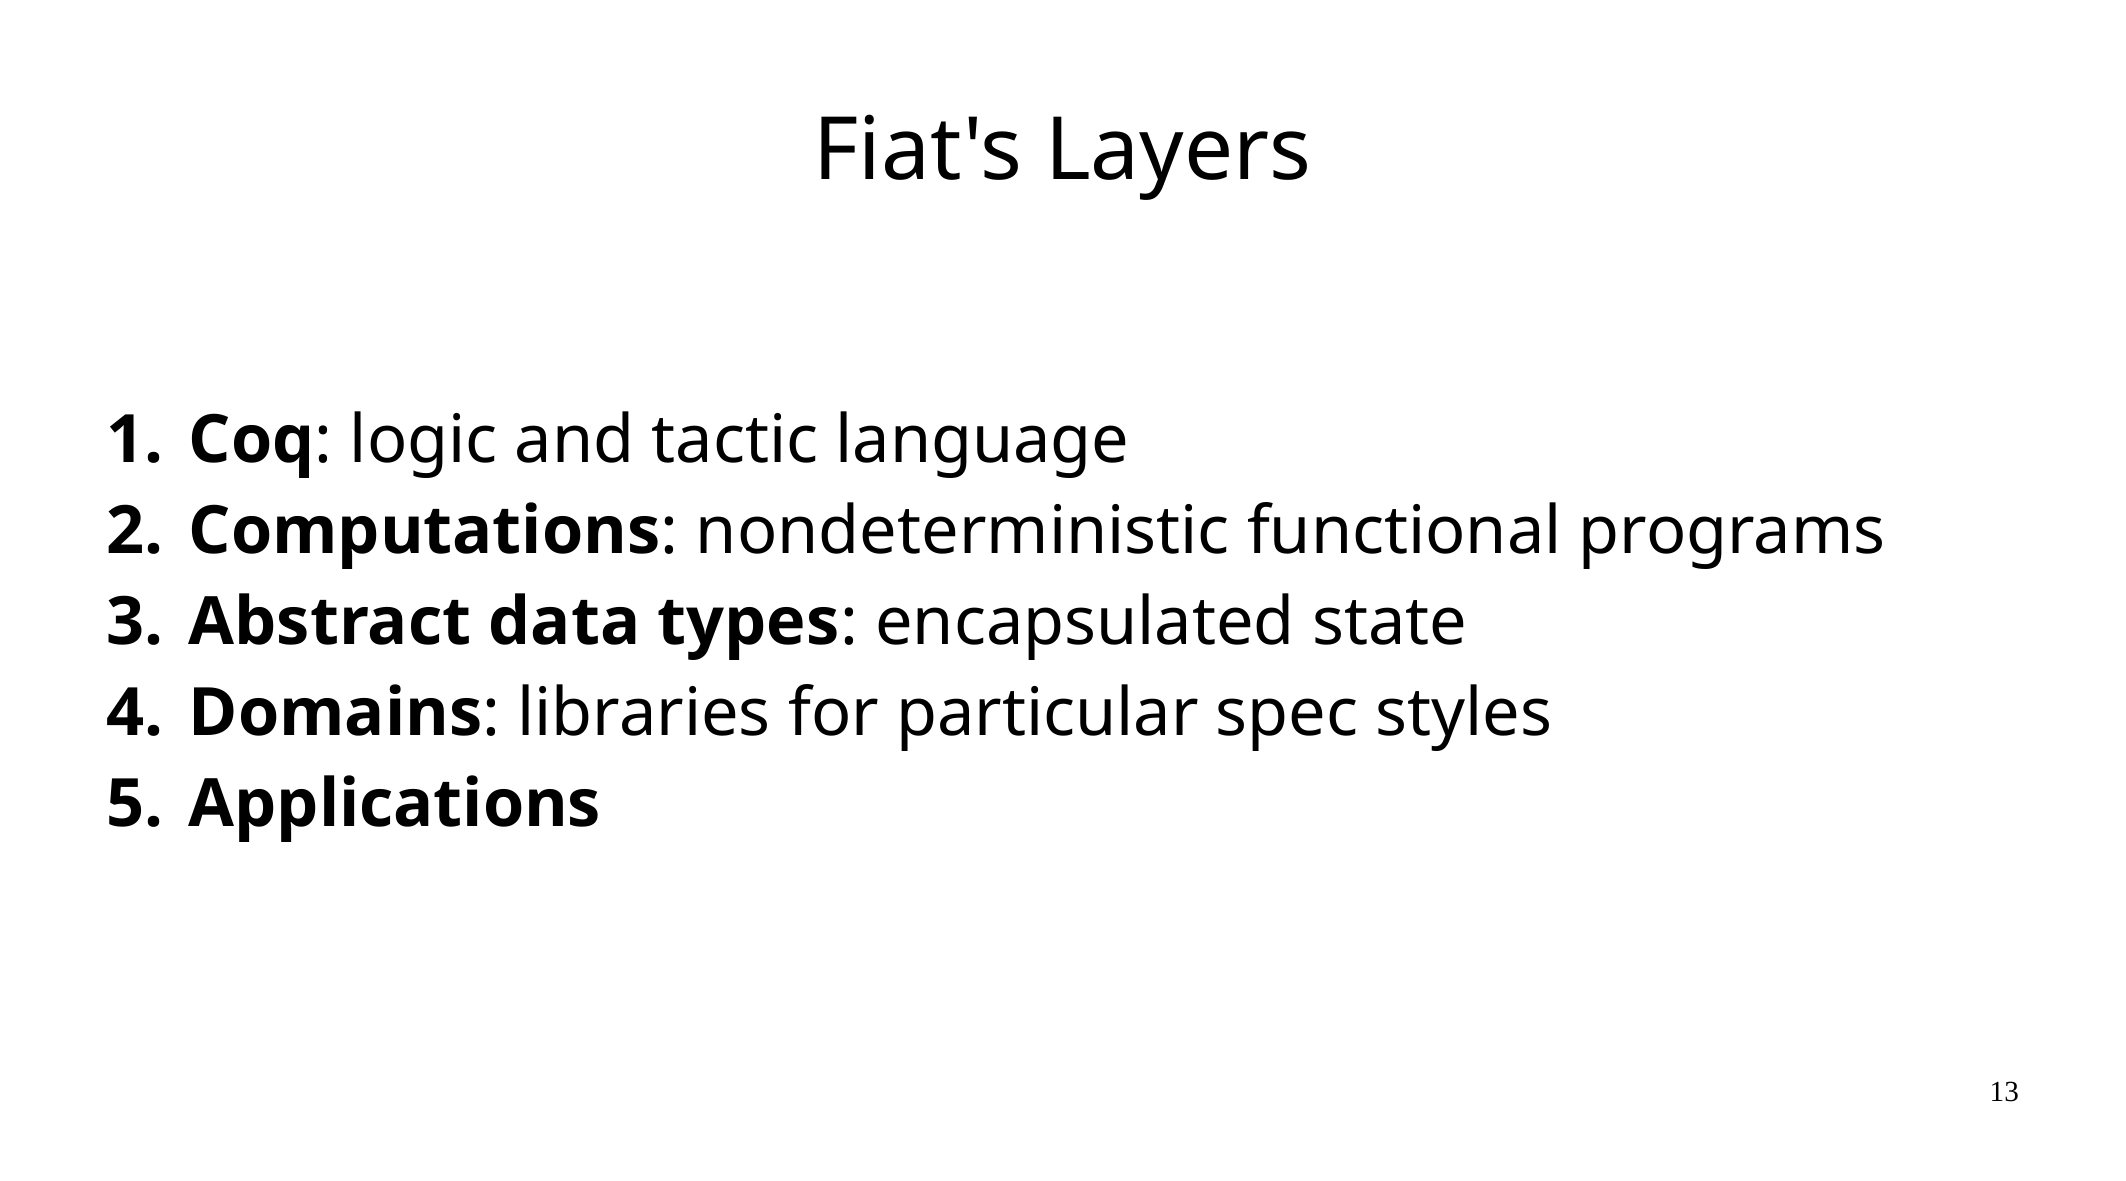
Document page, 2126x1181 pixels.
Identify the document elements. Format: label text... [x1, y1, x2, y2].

title Fiat's Layers [106, 47, 2020, 245]
subtitle Coq: logic and tactic language Computations: nondeterministic functional programs Abstract data types: encapsulated state Domains: libraries for particular spec styles Applications [106, 276, 1977, 961]
